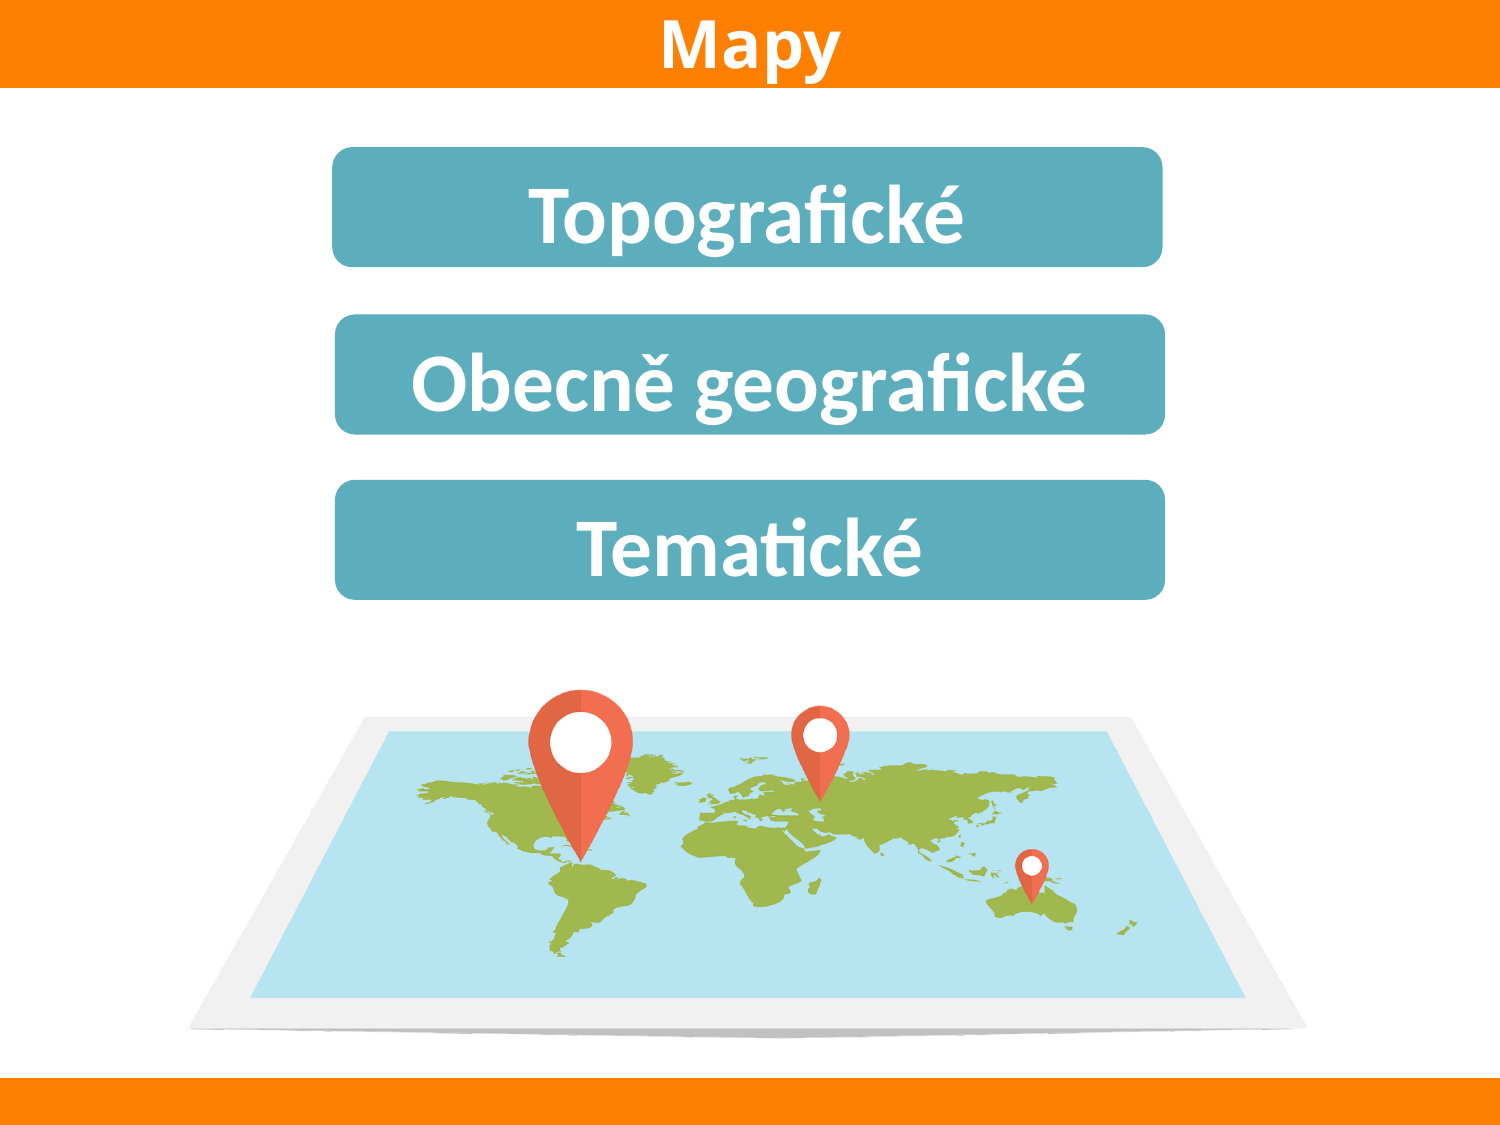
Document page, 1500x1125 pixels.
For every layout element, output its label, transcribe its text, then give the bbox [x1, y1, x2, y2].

text_box Topografické [332, 147, 1163, 268]
picture [183, 451, 1312, 1078]
text_box Obecně geografické [334, 314, 1166, 435]
text_box Mapy [0, 0, 1500, 88]
text_box Tematické [334, 479, 1166, 600]
text_box [0, 1078, 1500, 1125]
